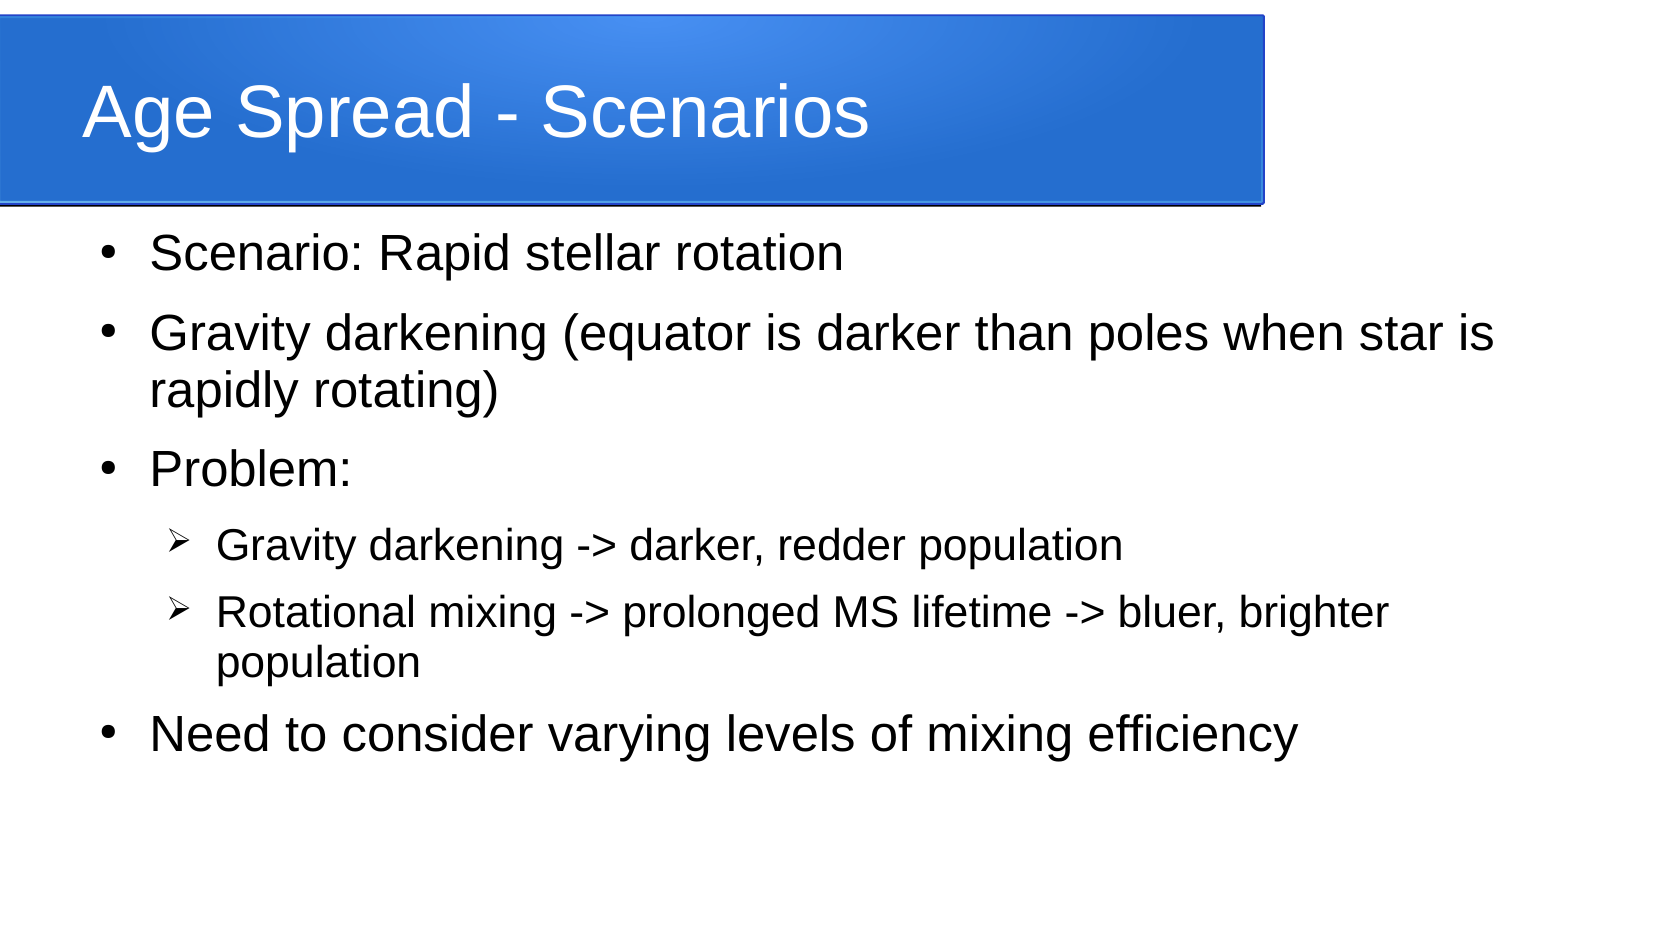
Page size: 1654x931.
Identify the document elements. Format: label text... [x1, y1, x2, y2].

title Age Spread - Scenarios [82, 35, 1235, 189]
list Scenario: Rapid stellar rotation Gravity darkening (equator is darker than poles when star is rapidly rotating) Problem: Gravity darkening -> darker, redder population Rotational mixing -> prolonged MS lifetime -> bluer, brighter population Need to consider varying levels of mixing efficiency [82, 224, 1571, 764]
